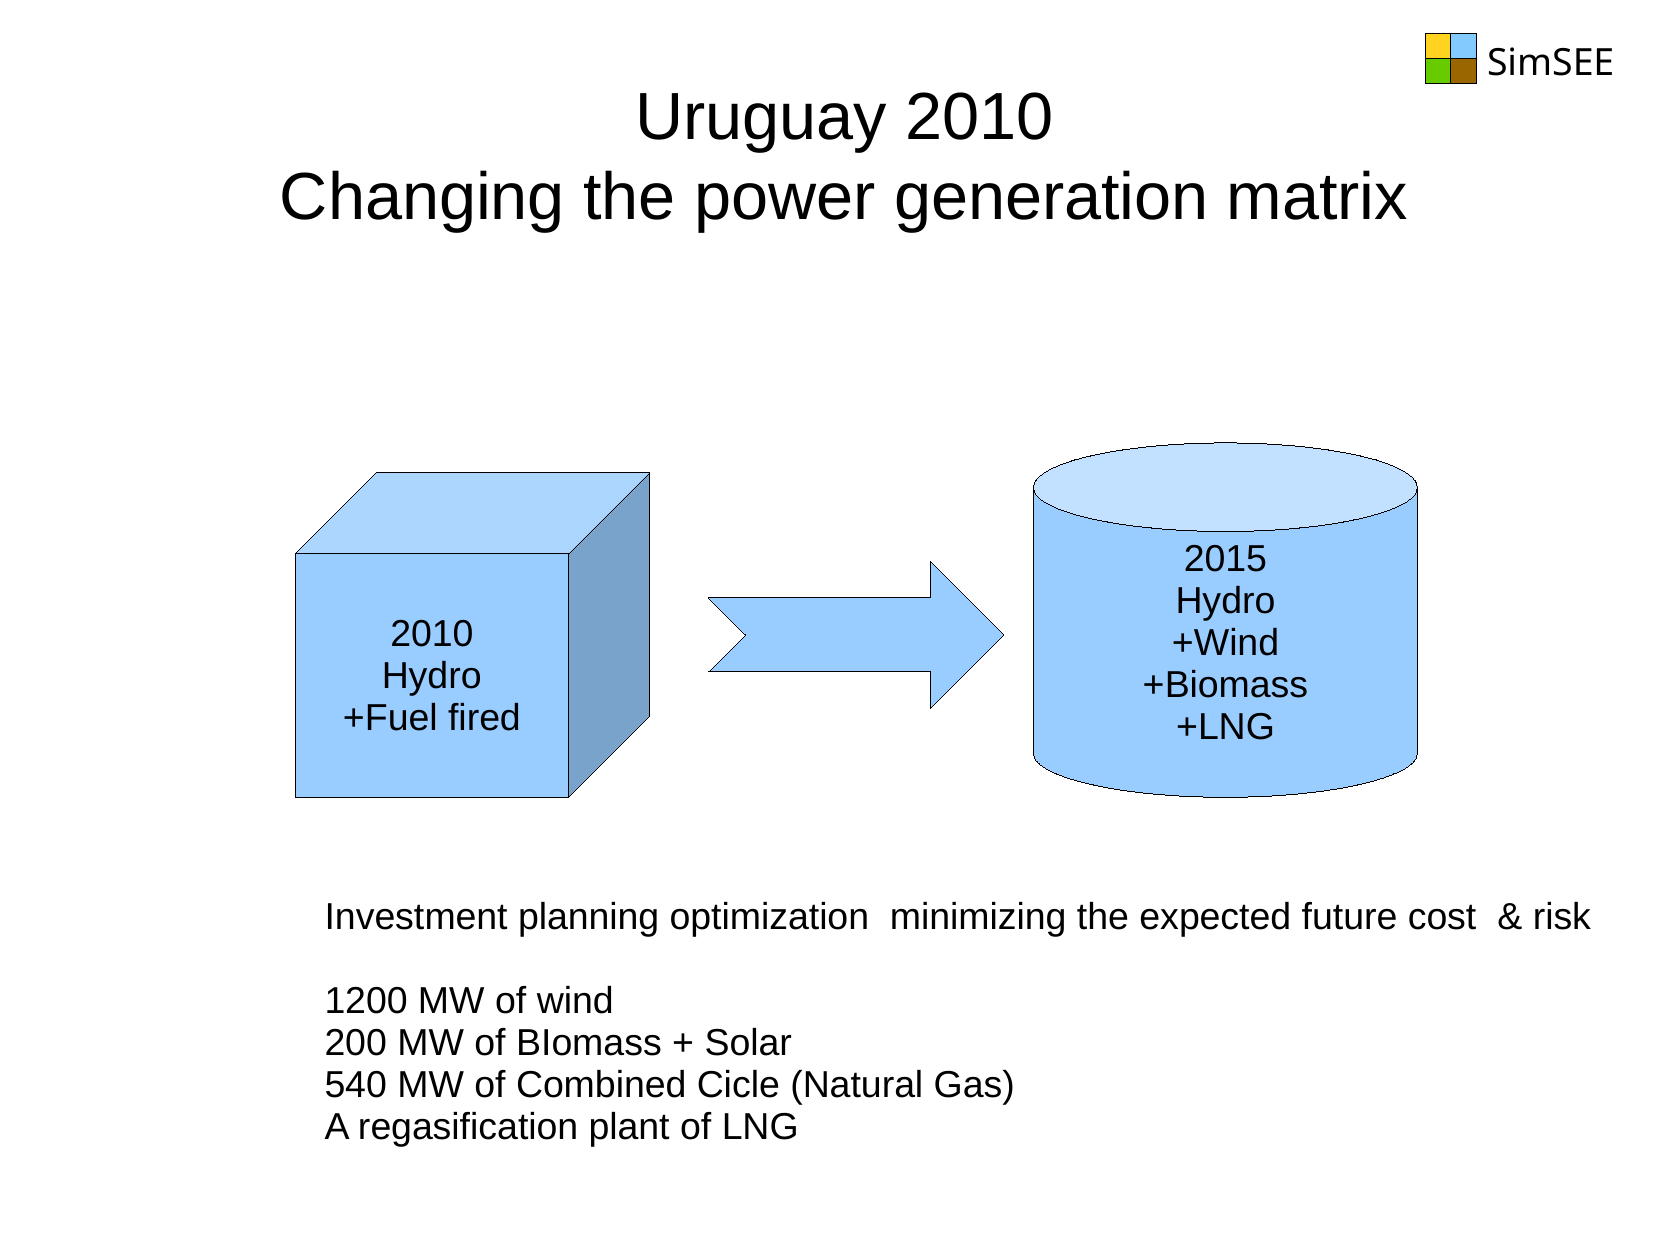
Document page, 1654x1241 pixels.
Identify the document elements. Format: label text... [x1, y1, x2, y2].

text_box Investment planning optimization minimizing the expected future cost & risk 1200 MW of wind 200 MW of BIomass + Solar 540 MW of Combined Cicle (Natural Gas) A regasification plant of LNG [309, 888, 1607, 1156]
text_box [708, 561, 1004, 709]
title Uruguay 2010 Changing the power generation matrix [82, 49, 1571, 257]
text_box 2015 Hydro +Wind +Biomass +LNG [1033, 489, 1418, 798]
text_box 2010 Hydro +Fuel fired [295, 554, 568, 798]
